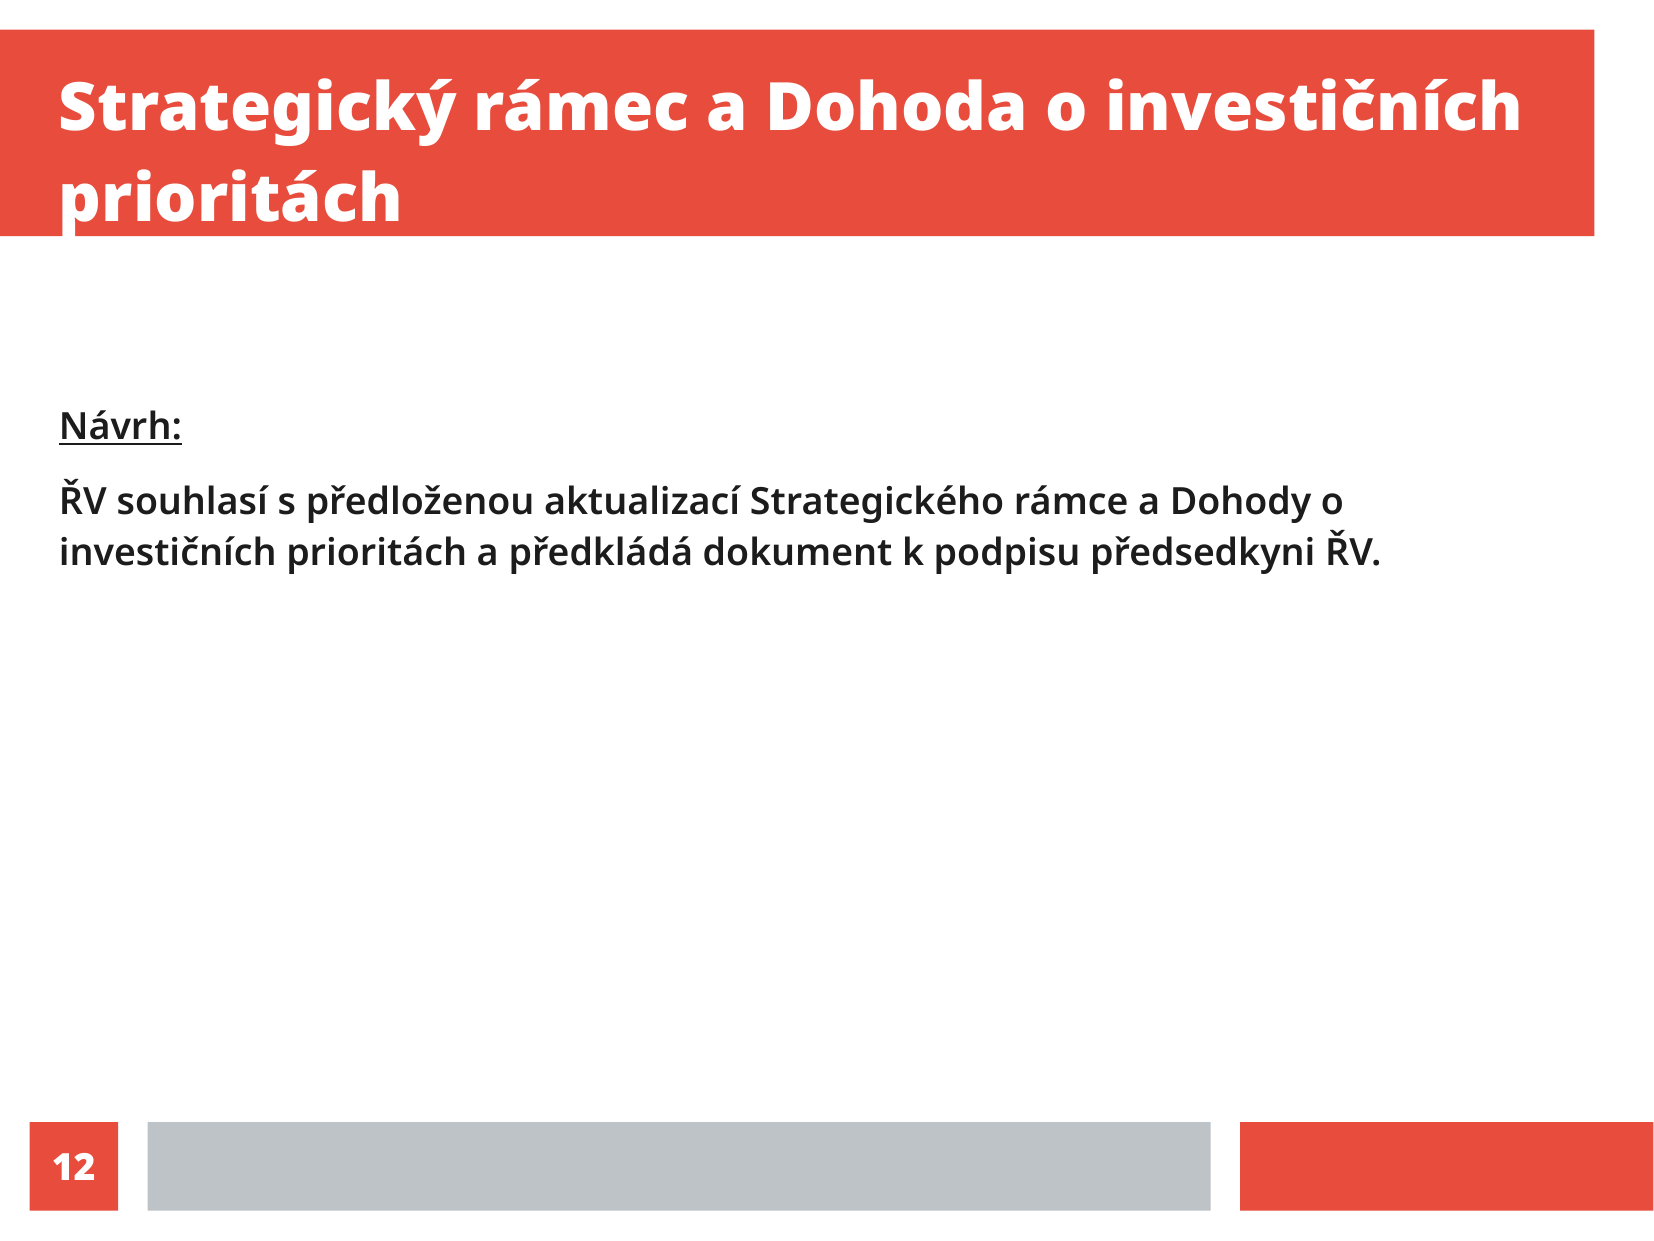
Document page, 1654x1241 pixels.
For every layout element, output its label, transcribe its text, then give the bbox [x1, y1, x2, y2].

title Strategický rámec a Dohoda o investičních prioritách [59, 59, 1595, 207]
list Návrh: ŘV souhlasí s předloženou aktualizací Strategického rámce a Dohody o investičních prioritách a předkládá dokument k podpisu předsedkyni ŘV. [59, 324, 1565, 1093]
